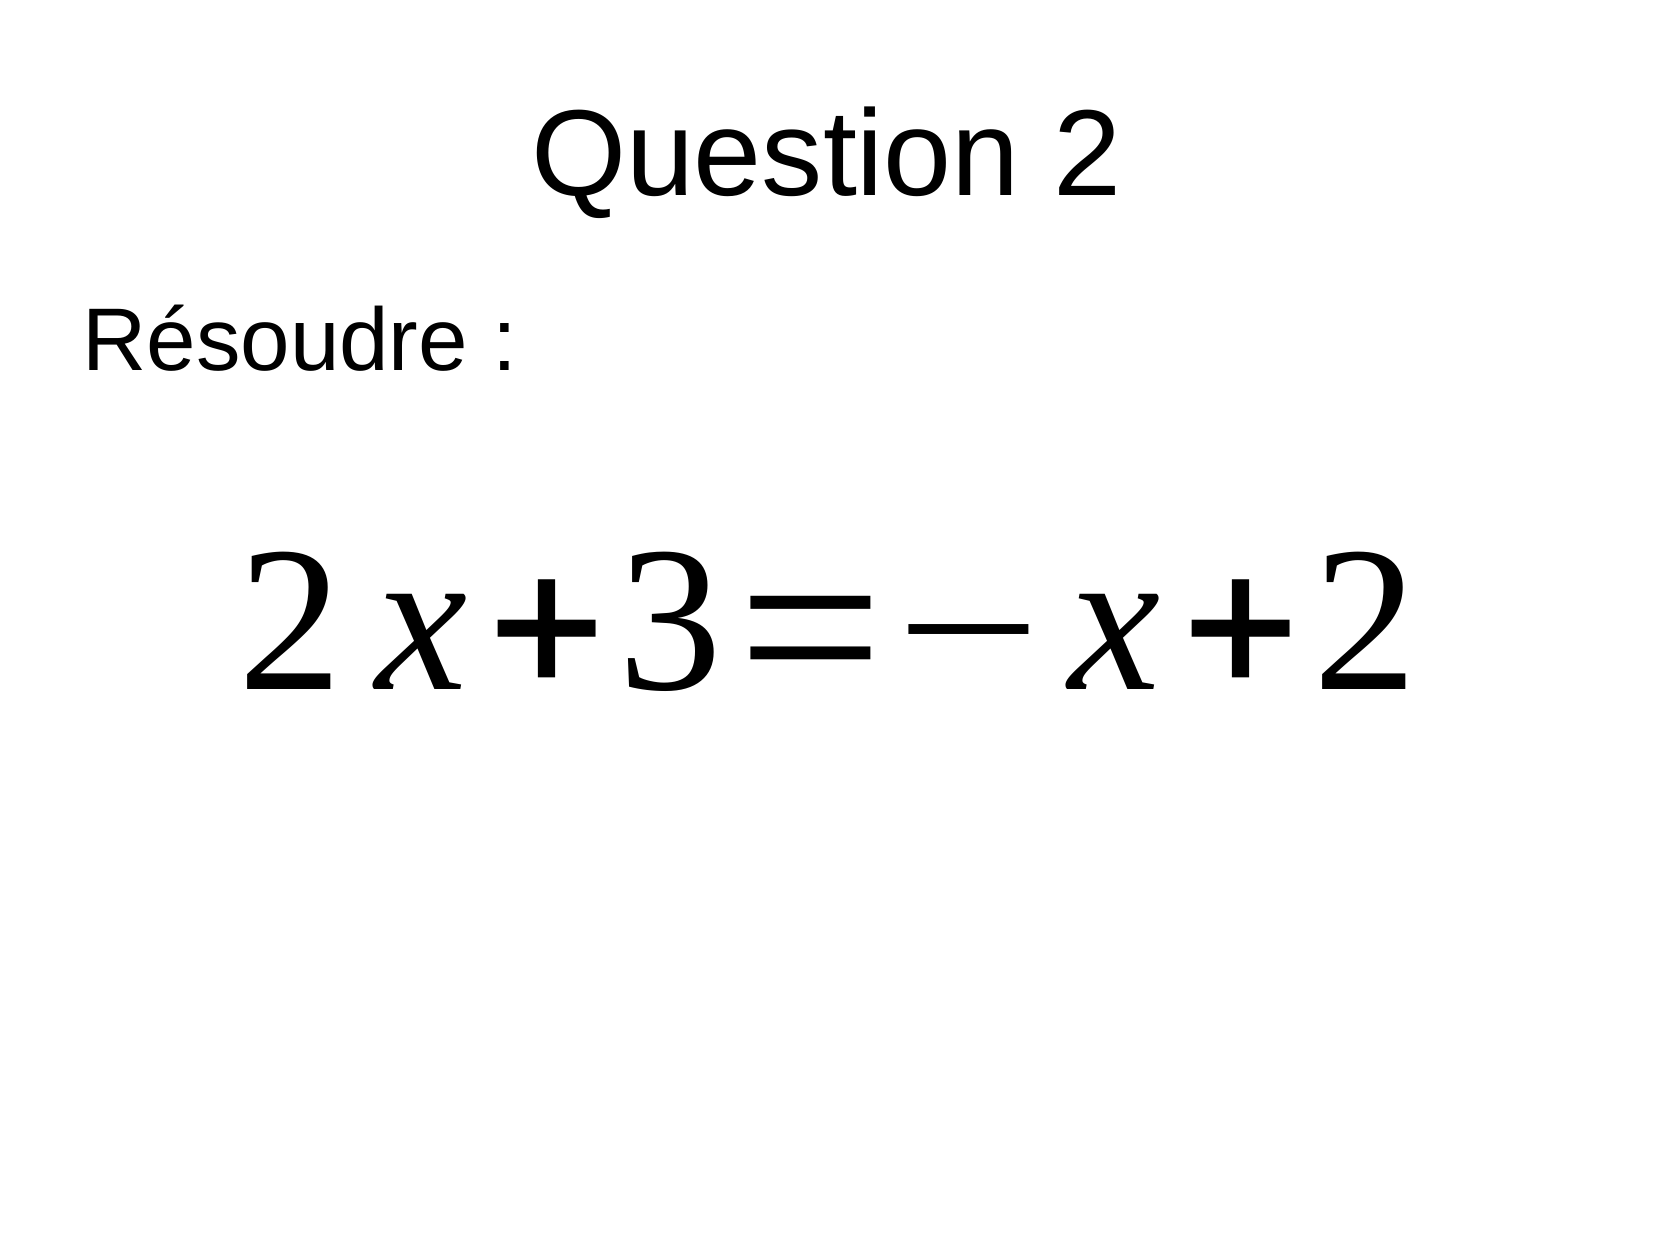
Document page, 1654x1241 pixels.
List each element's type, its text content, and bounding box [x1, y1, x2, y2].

list Résoudre : [82, 290, 1571, 1010]
chart [230, 505, 1423, 736]
title Question 2 [82, 49, 1571, 257]
